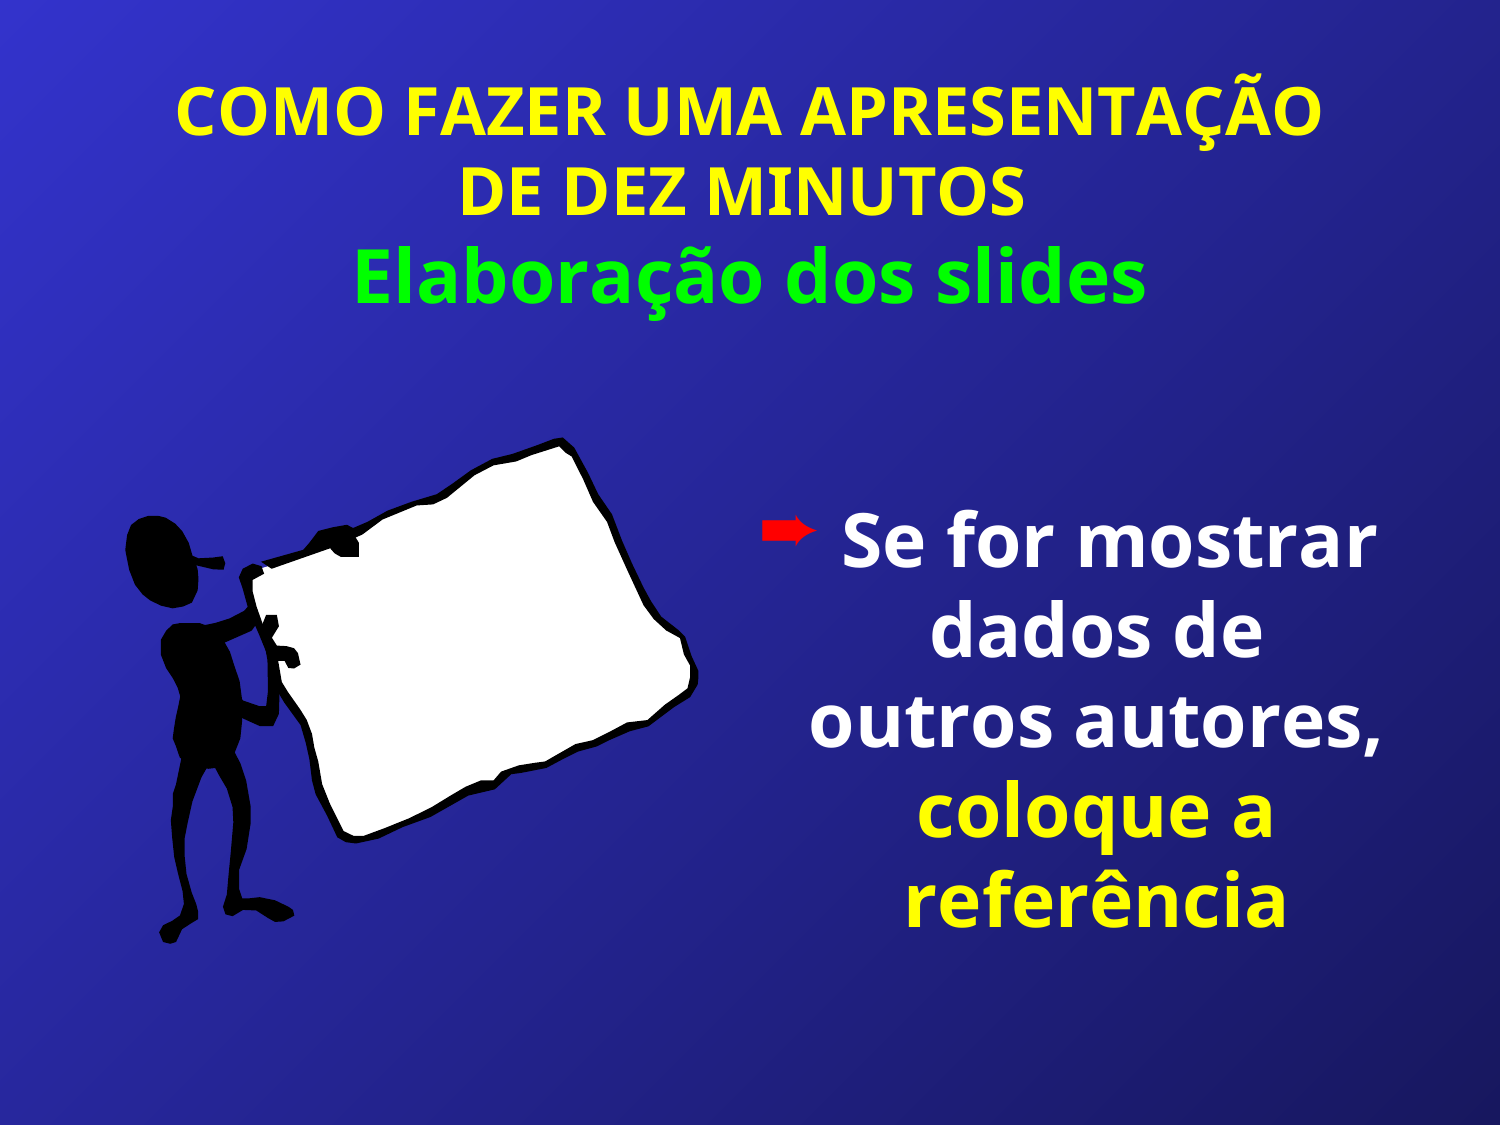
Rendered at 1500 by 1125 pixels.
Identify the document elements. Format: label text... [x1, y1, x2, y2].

picture [125, 437, 699, 944]
title COMO FAZER UMA APRESENTAÇÃO DE DEZ MINUTOS Elaboração dos slides [112, 61, 1388, 327]
list Se for mostrar dados de outros autores, coloque a referência [737, 375, 1400, 1051]
